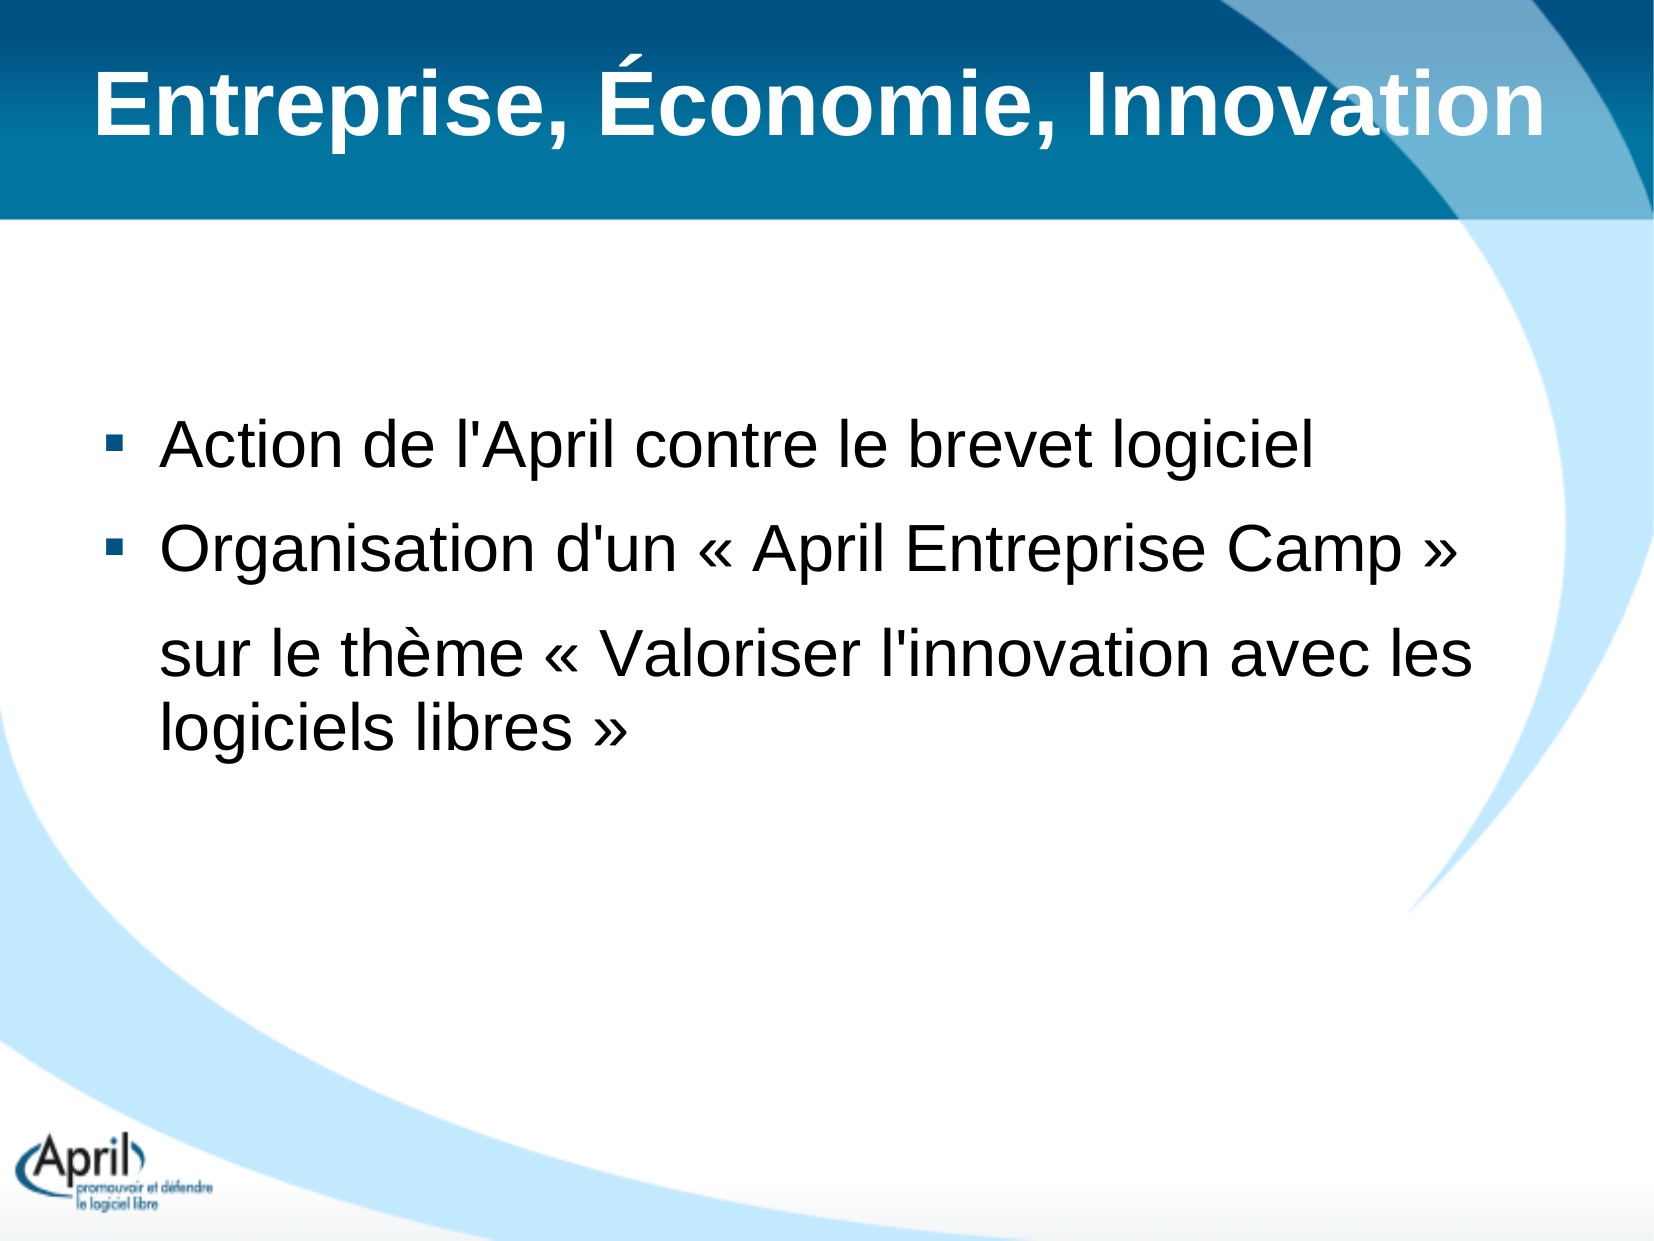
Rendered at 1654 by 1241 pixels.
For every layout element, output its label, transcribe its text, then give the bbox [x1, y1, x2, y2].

list Action de l'April contre le brevet logiciel Organisation d'un « April Entreprise Camp » sur le thème « Valoriser l'innovation avec les logiciels libres » [88, 406, 1577, 827]
title Entreprise, Économie, Innovation [76, 7, 1565, 200]
picture [0, 0, 1654, 1241]
